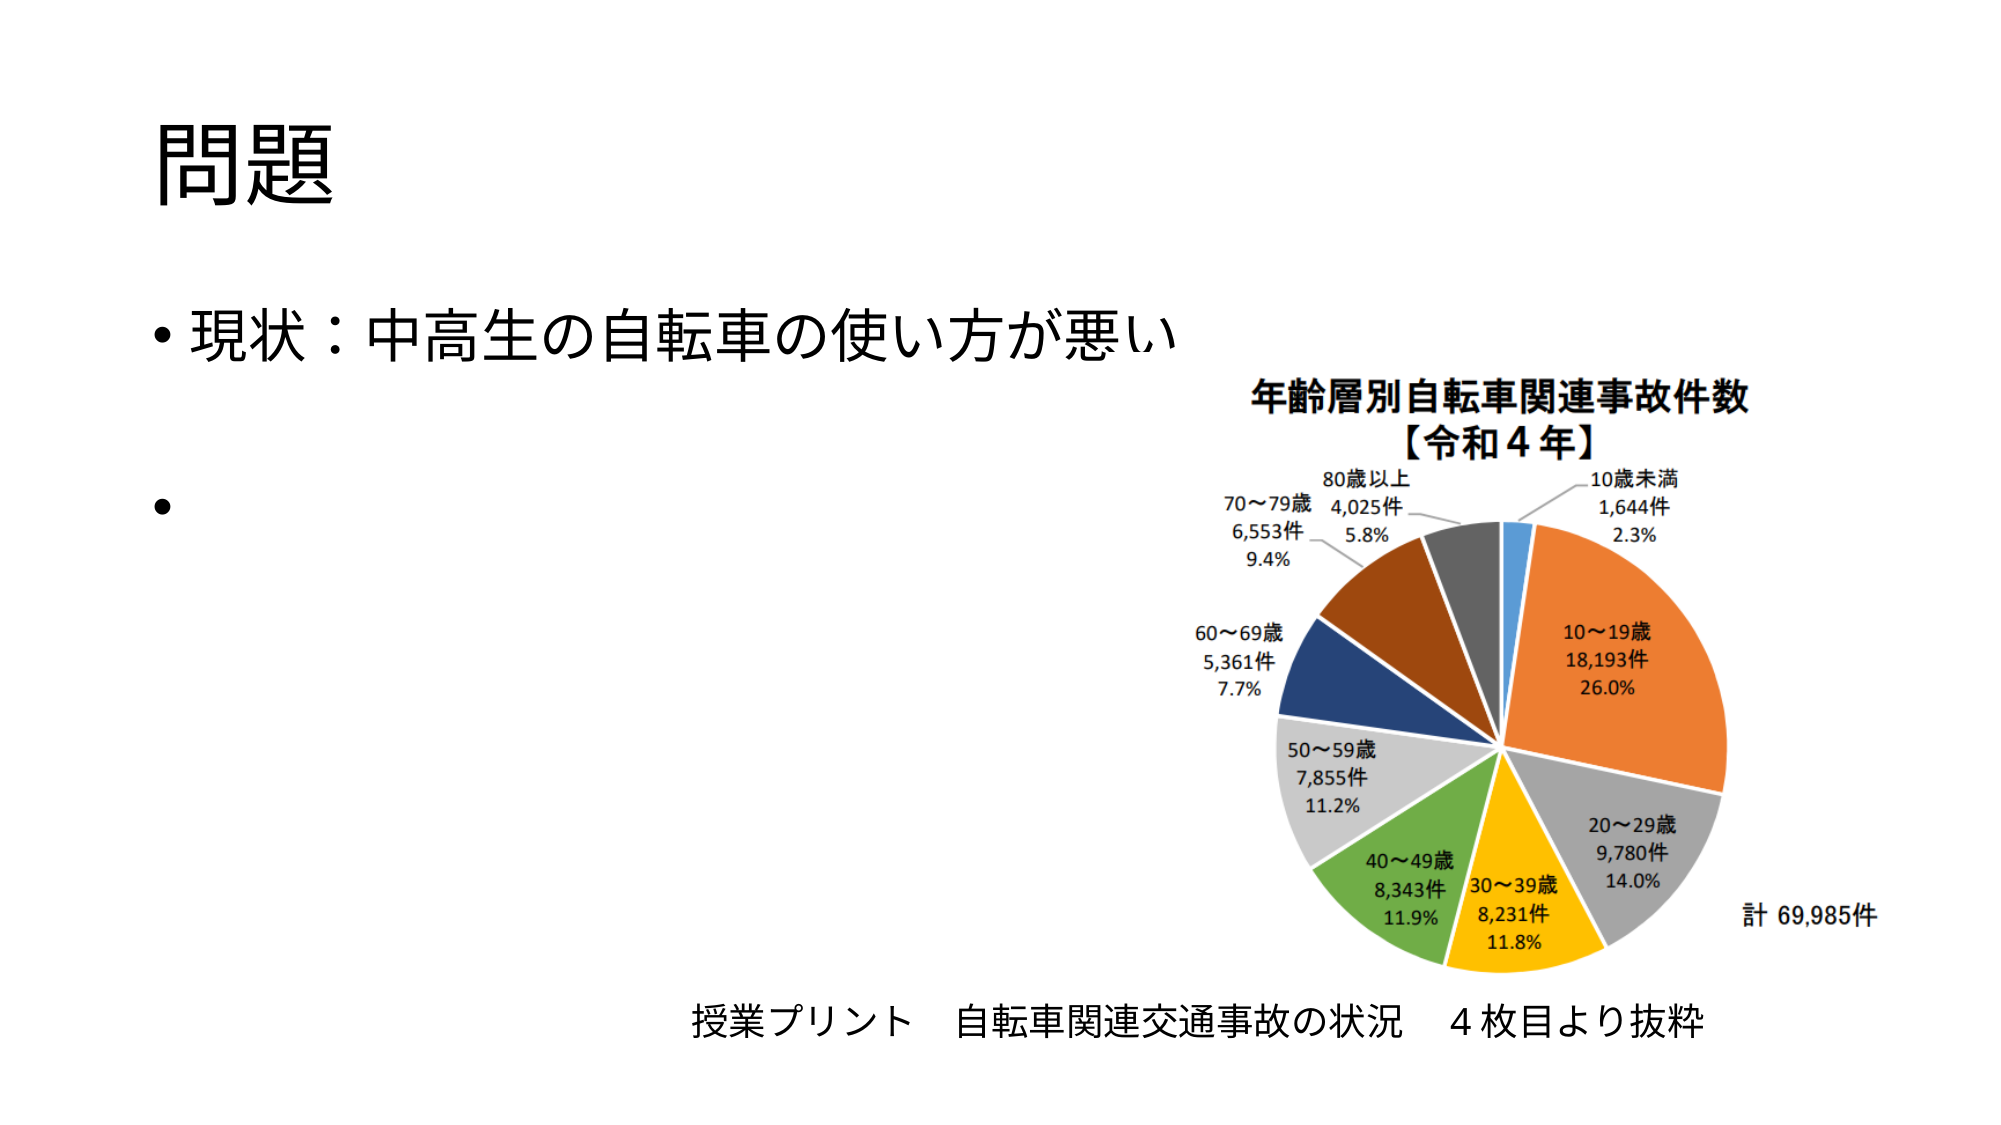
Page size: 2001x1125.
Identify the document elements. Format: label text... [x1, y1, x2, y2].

title 問題 [137, 59, 1863, 278]
text_box 授業プリント 自転車関連交通事故の状況 4枚目より抜粋 [676, 990, 1882, 1051]
picture [1108, 352, 1943, 1017]
list 現状：中高生の自転車の使い方が悪い [137, 299, 1863, 1014]
